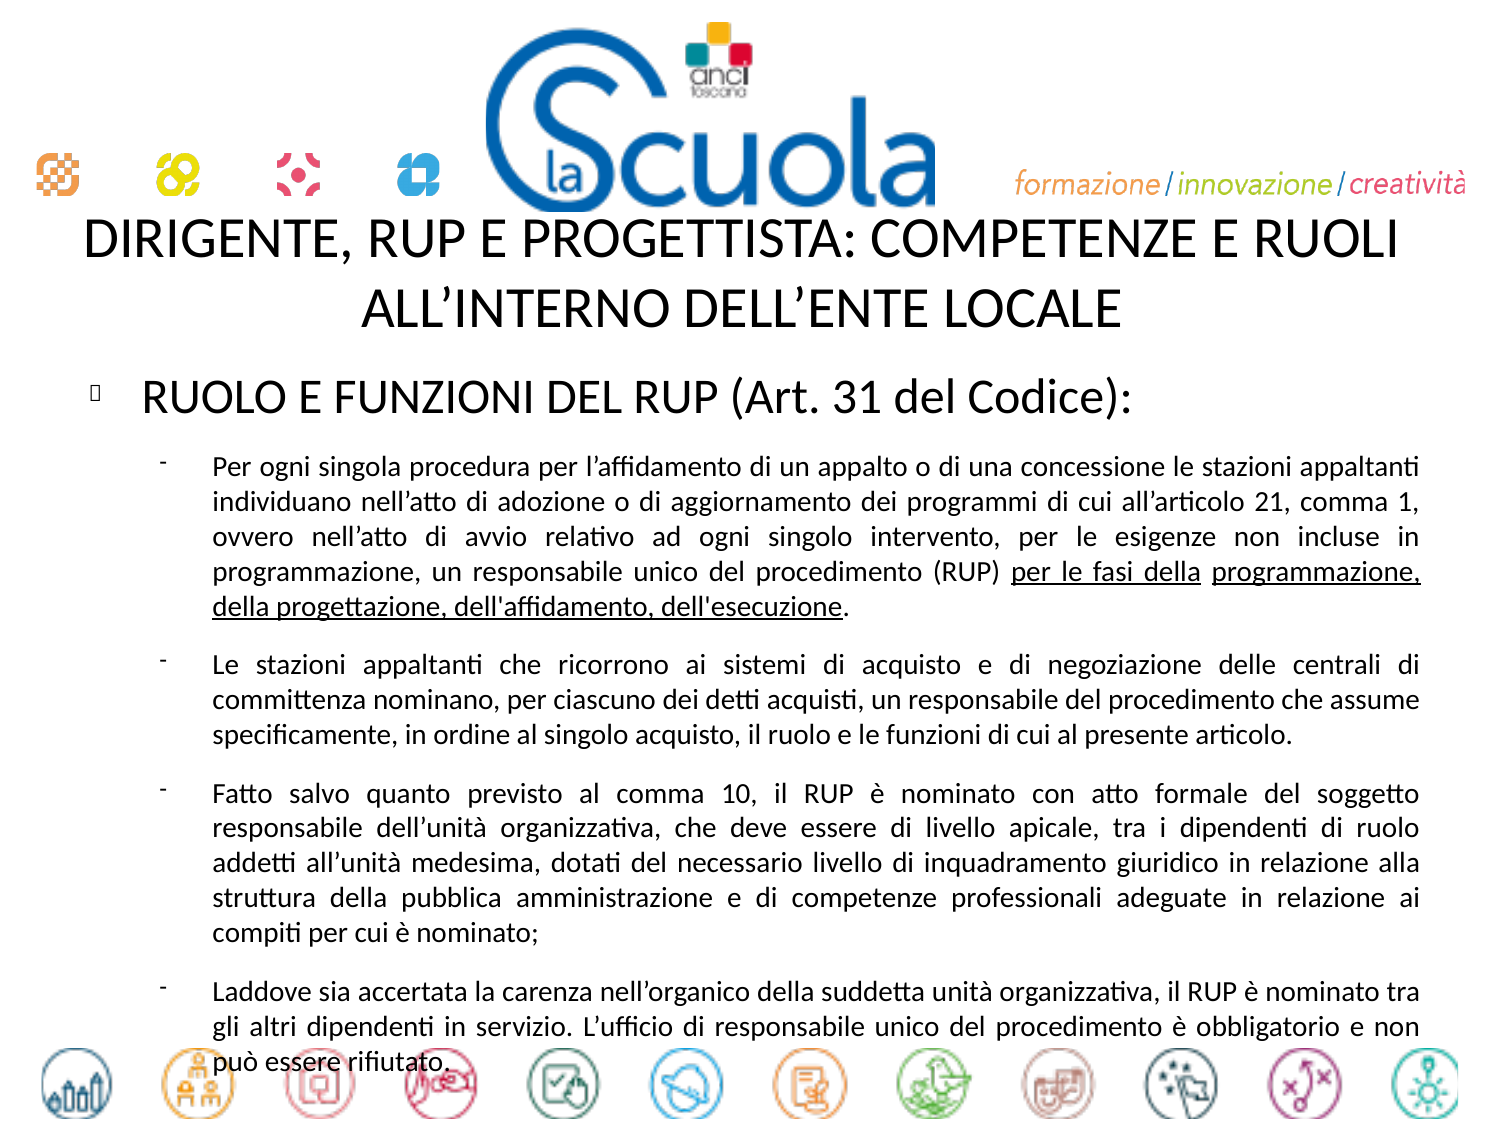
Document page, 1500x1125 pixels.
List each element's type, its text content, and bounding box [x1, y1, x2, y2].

text_box DIRIGENTE, RUP E PROGETTISTA: COMPETENZE E RUOLI ALL’INTERNO DELL’ENTE LOCALE [67, 175, 1418, 364]
text_box RUOLO E FUNZIONI DEL RUP (Art. 31 del Codice): Per ogni singola procedura per l’affidamento di un appalto o di una concessione le stazioni appaltanti individuano nell’atto di adozione o di aggiornamento dei programmi di cui all’articolo 21, comma 1, ovvero nell’atto di avvio relativo ad ogni singolo intervento, per le esigenze non incluse in programmazione, un responsabile unico del procedimento (RUP) per le fasi della programmazione, della progettazione, dell'affidamento, dell'esecuzione. Le stazioni appaltanti che ricorrono ai sistemi di acquisto e di negoziazione delle centrali di committenza nominano, per ciascuno dei detti acquisti, un responsabile del procedimento che assume specificamente, in ordine al singolo acquisto, il ruolo e le funzioni di cui al presente articolo. Fatto salvo quanto previsto al comma 10, il RUP è nominato con atto formale del soggetto responsabile dell’unità organizzativa, che deve essere di livello apicale, tra i dipendenti di ruolo addetti all’unità medesima, dotati del necessario livello di inquadramento giuridico in relazione alla struttura della pubblica amministrazione e di competenze professionali adeguate in relazione ai compiti per cui è nominato; Laddove sia accertata la carenza nell’organico della suddetta unità organizzativa, il RUP è nominato tra gli altri dipendenti in servizio. L’ufficio di responsabile unico del procedimento è obbligatorio e non può essere rifiutato. [70, 363, 1421, 1016]
